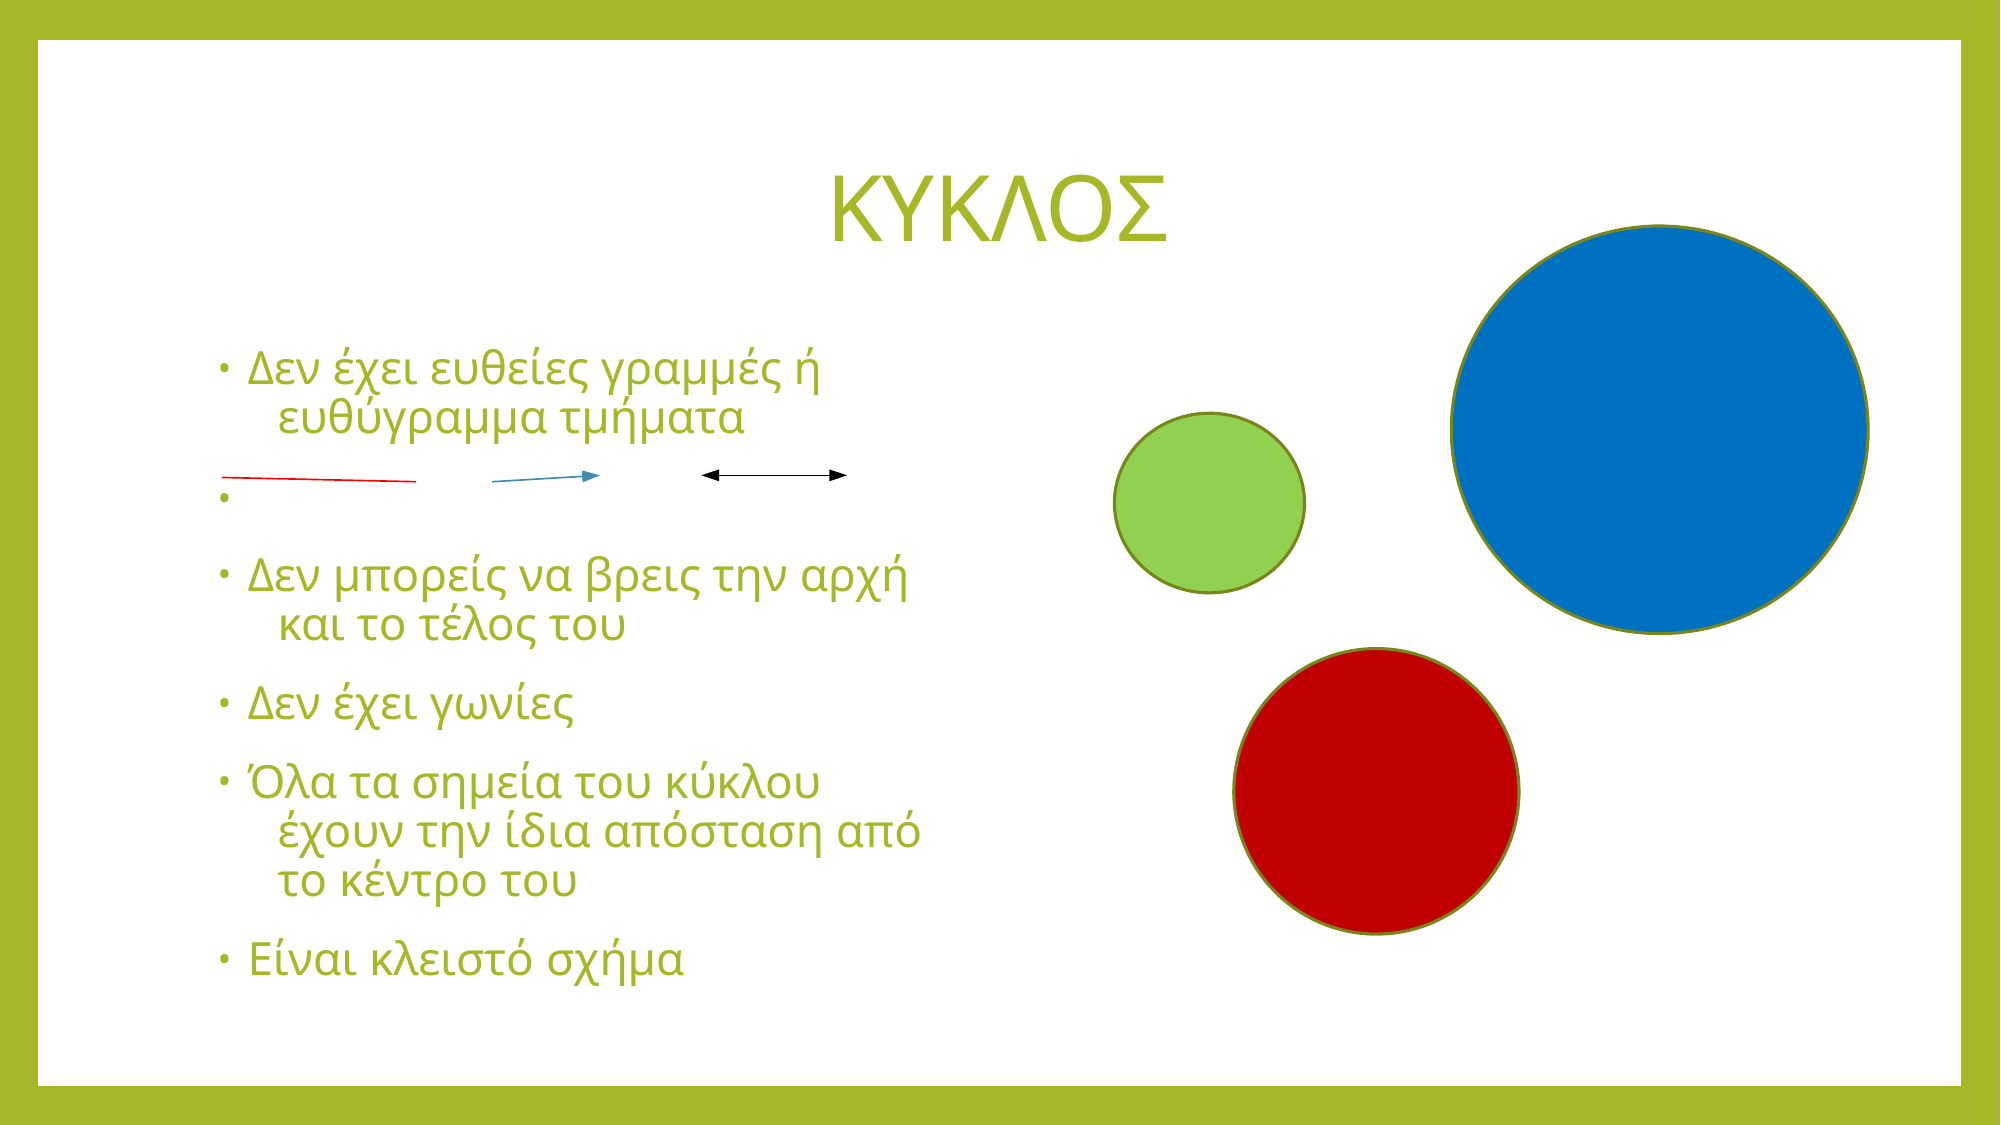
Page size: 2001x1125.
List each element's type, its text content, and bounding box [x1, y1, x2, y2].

text_box [1233, 648, 1520, 935]
text_box [1114, 413, 1305, 593]
text_box [1451, 226, 1869, 634]
title ΚΥΚΛΟΣ [187, 99, 1808, 323]
list Δεν έχει ευθείες γραμμές ή ευθύγραμμα τμήματα Δεν μπορείς να βρεις την αρχή και το τέλος του Δεν έχει γωνίες Όλα τα σημεία του κύκλου έχουν την ίδια απόσταση από το κέντρο του Είναι κλειστό σχήμα [187, 337, 968, 998]
